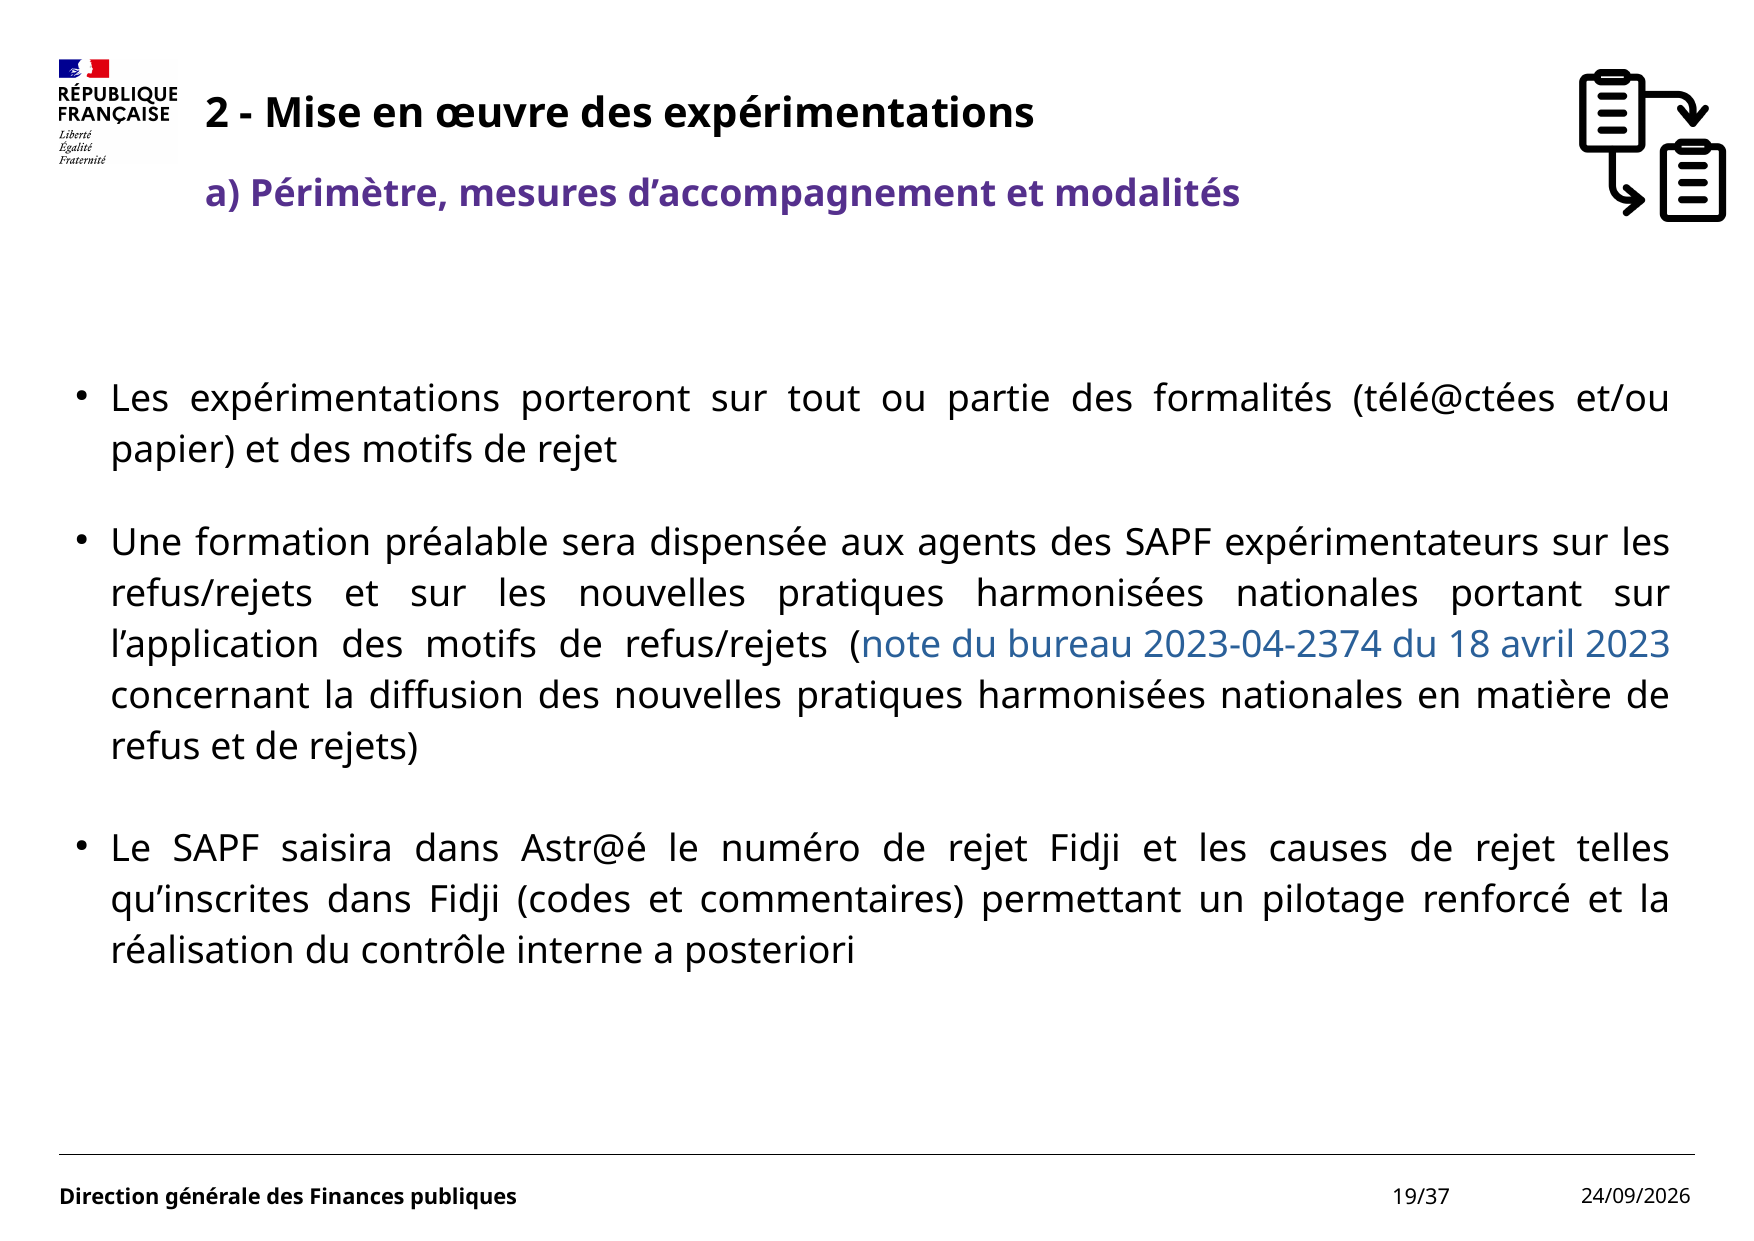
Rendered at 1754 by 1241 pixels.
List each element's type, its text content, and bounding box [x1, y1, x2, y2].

picture [1576, 69, 1729, 223]
text_box a) Périmètre, mesures d’accompagnement et modalités [154, 159, 1376, 266]
text_box 2 - Mise en œuvre des expérimentations [190, 75, 1717, 193]
picture [59, 59, 178, 164]
text_box Les expérimentations porteront sur tout ou partie des formalités (télé@ctées et/ou papier) et des motifs de rejet Une formation préalable sera dispensée aux agents des SAPF expérimentateurs sur les refus/rejets et sur les nouvelles pratiques harmonisées nationales portant sur l’application des motifs de refus/rejets (note du bureau 2023-04-2374 du 18 avril 2023concernant la diffusion des nouvelles pratiques harmonisées nationales en matière de refus et de rejets) Le SAPF saisira dans Astr@é le numéro de rejet Fidji et les causes de rejet telles qu’inscrites dans Fidji (codes et commentaires) permettant un pilotage renforcé et la réalisation du contrôle interne a posteriori [60, 363, 1687, 970]
